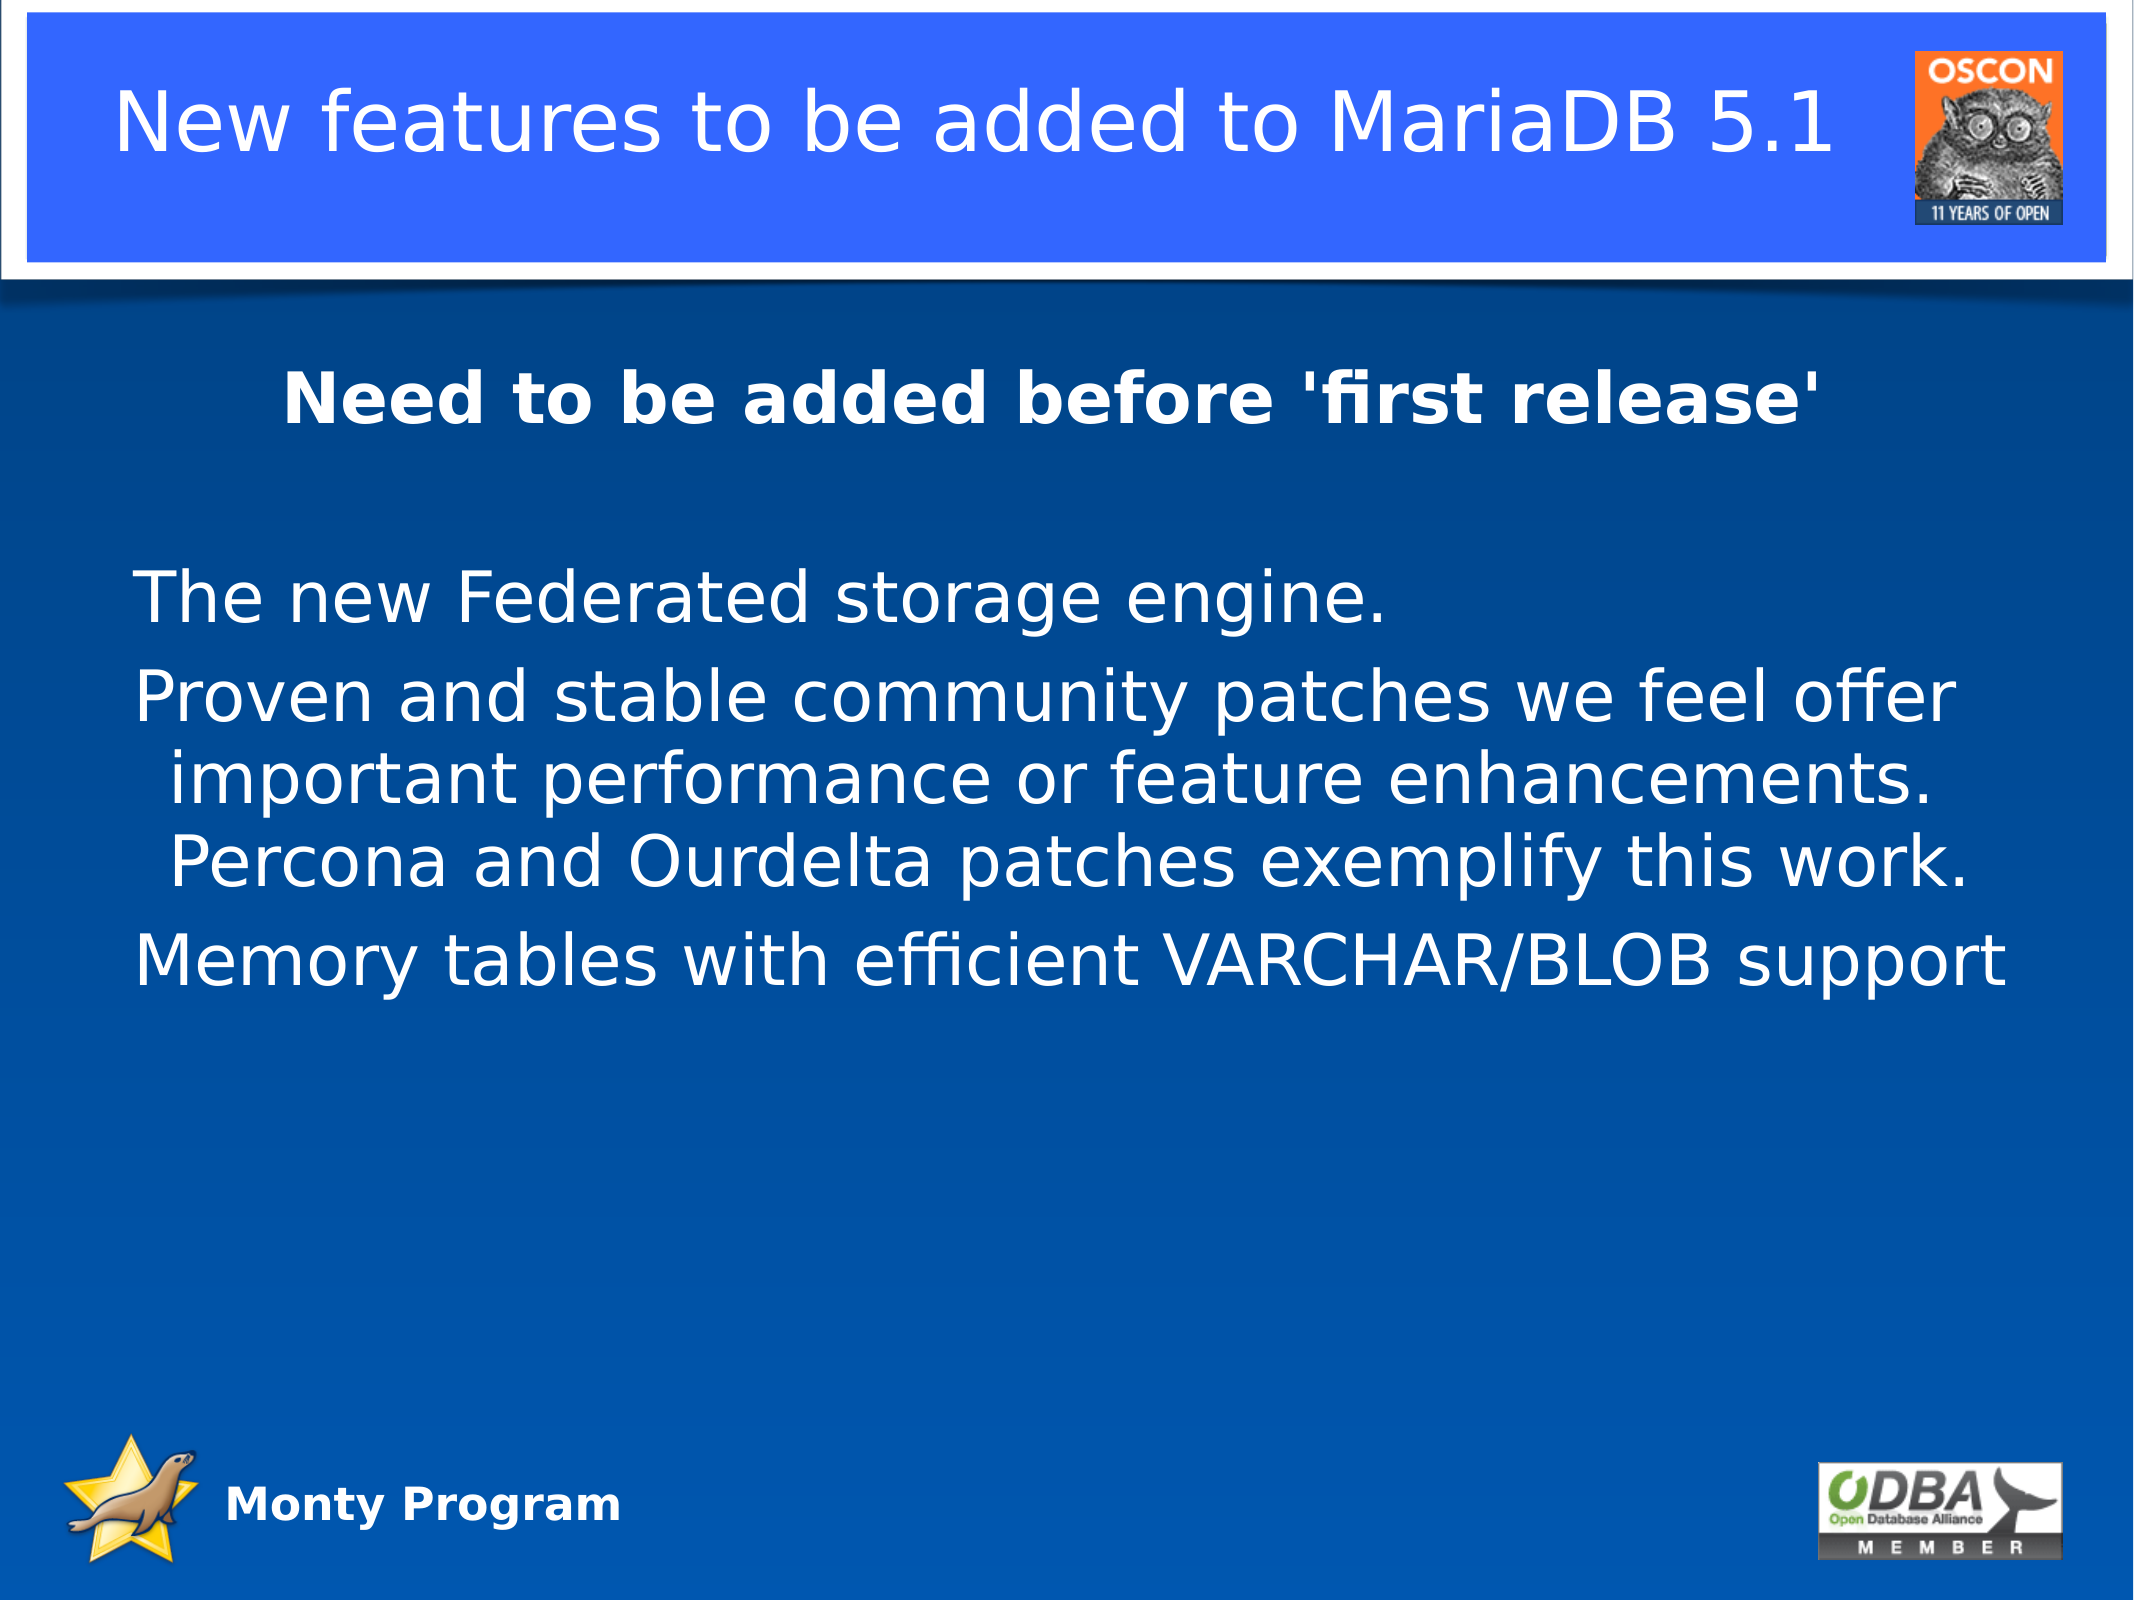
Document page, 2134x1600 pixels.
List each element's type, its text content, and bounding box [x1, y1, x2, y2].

title New features to be added to MariaDB 5.1 [104, 36, 2067, 210]
picture [0, 0, 2134, 313]
list Need to be added before 'first release' The new Federated storage engine. Proven and stable community patches we feel offer important performance or feature enhancements. Percona and Ourdelta patches exemplify this work. Memory tables with efficient VARCHAR/BLOB support [89, 349, 2053, 1411]
picture [60, 1428, 203, 1571]
picture [1818, 1462, 2063, 1560]
